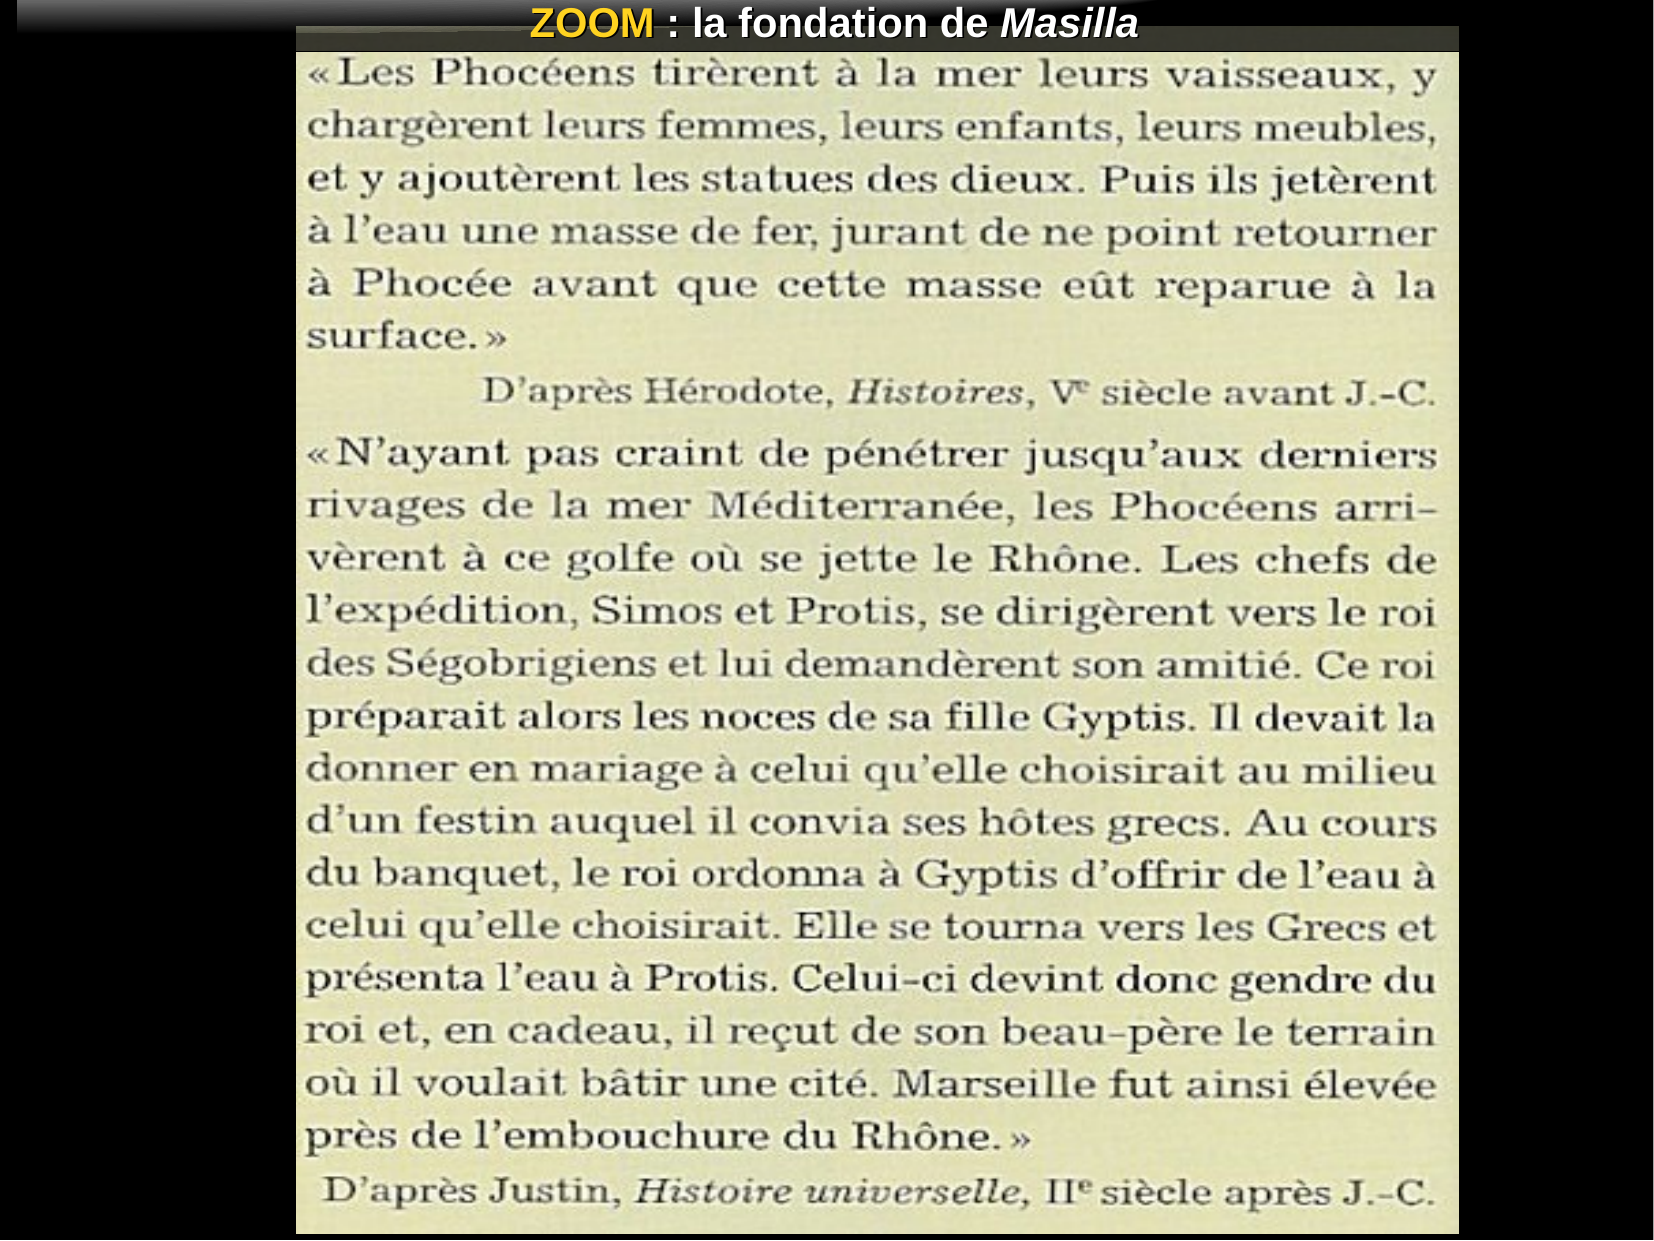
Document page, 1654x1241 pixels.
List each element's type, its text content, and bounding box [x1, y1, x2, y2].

picture [296, 52, 1459, 1235]
text_box ZOOM : la fondation de Masilla [16, 0, 1653, 52]
